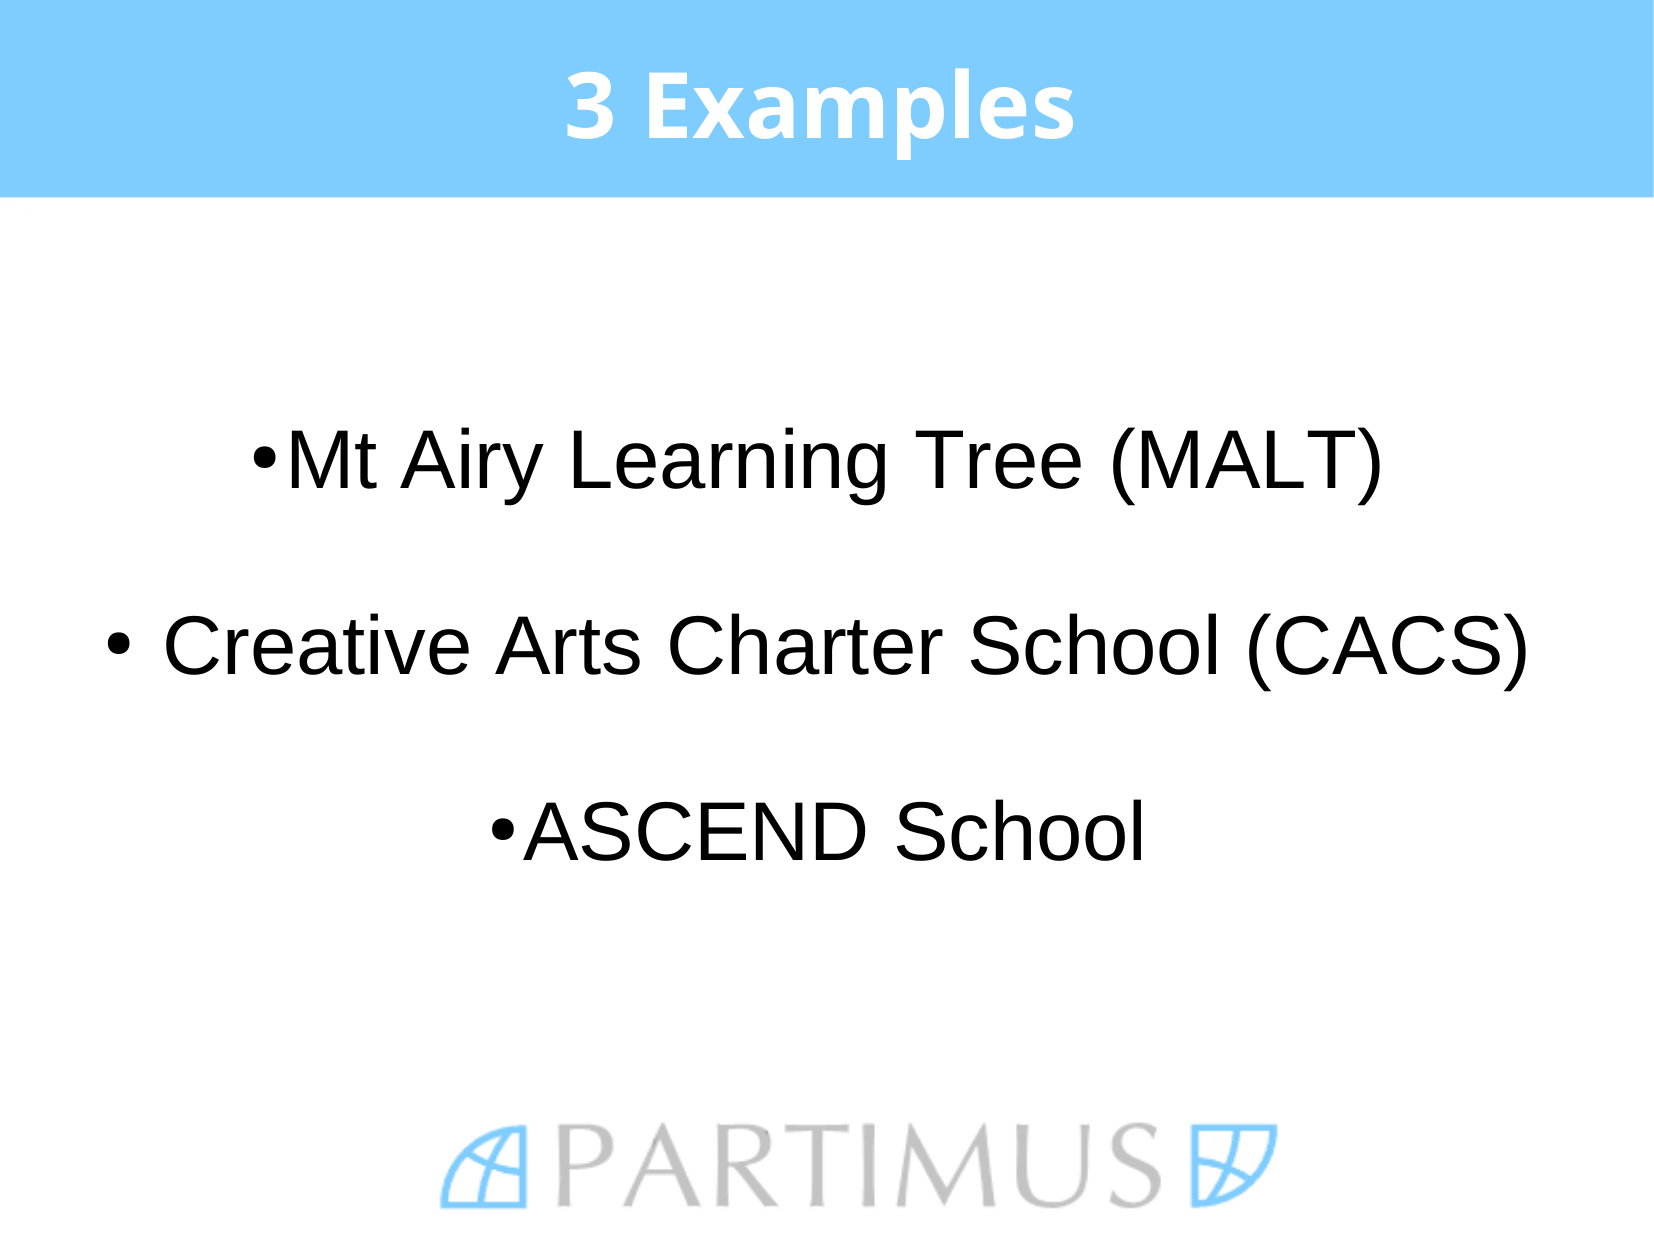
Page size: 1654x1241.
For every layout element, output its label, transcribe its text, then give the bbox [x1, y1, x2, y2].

title 3 Examples [76, 7, 1565, 200]
picture [0, 0, 1654, 1241]
subtitle Mt Airy Learning Tree (MALT) Creative Arts Charter School (CACS) ASCEND School [76, 236, 1565, 1055]
